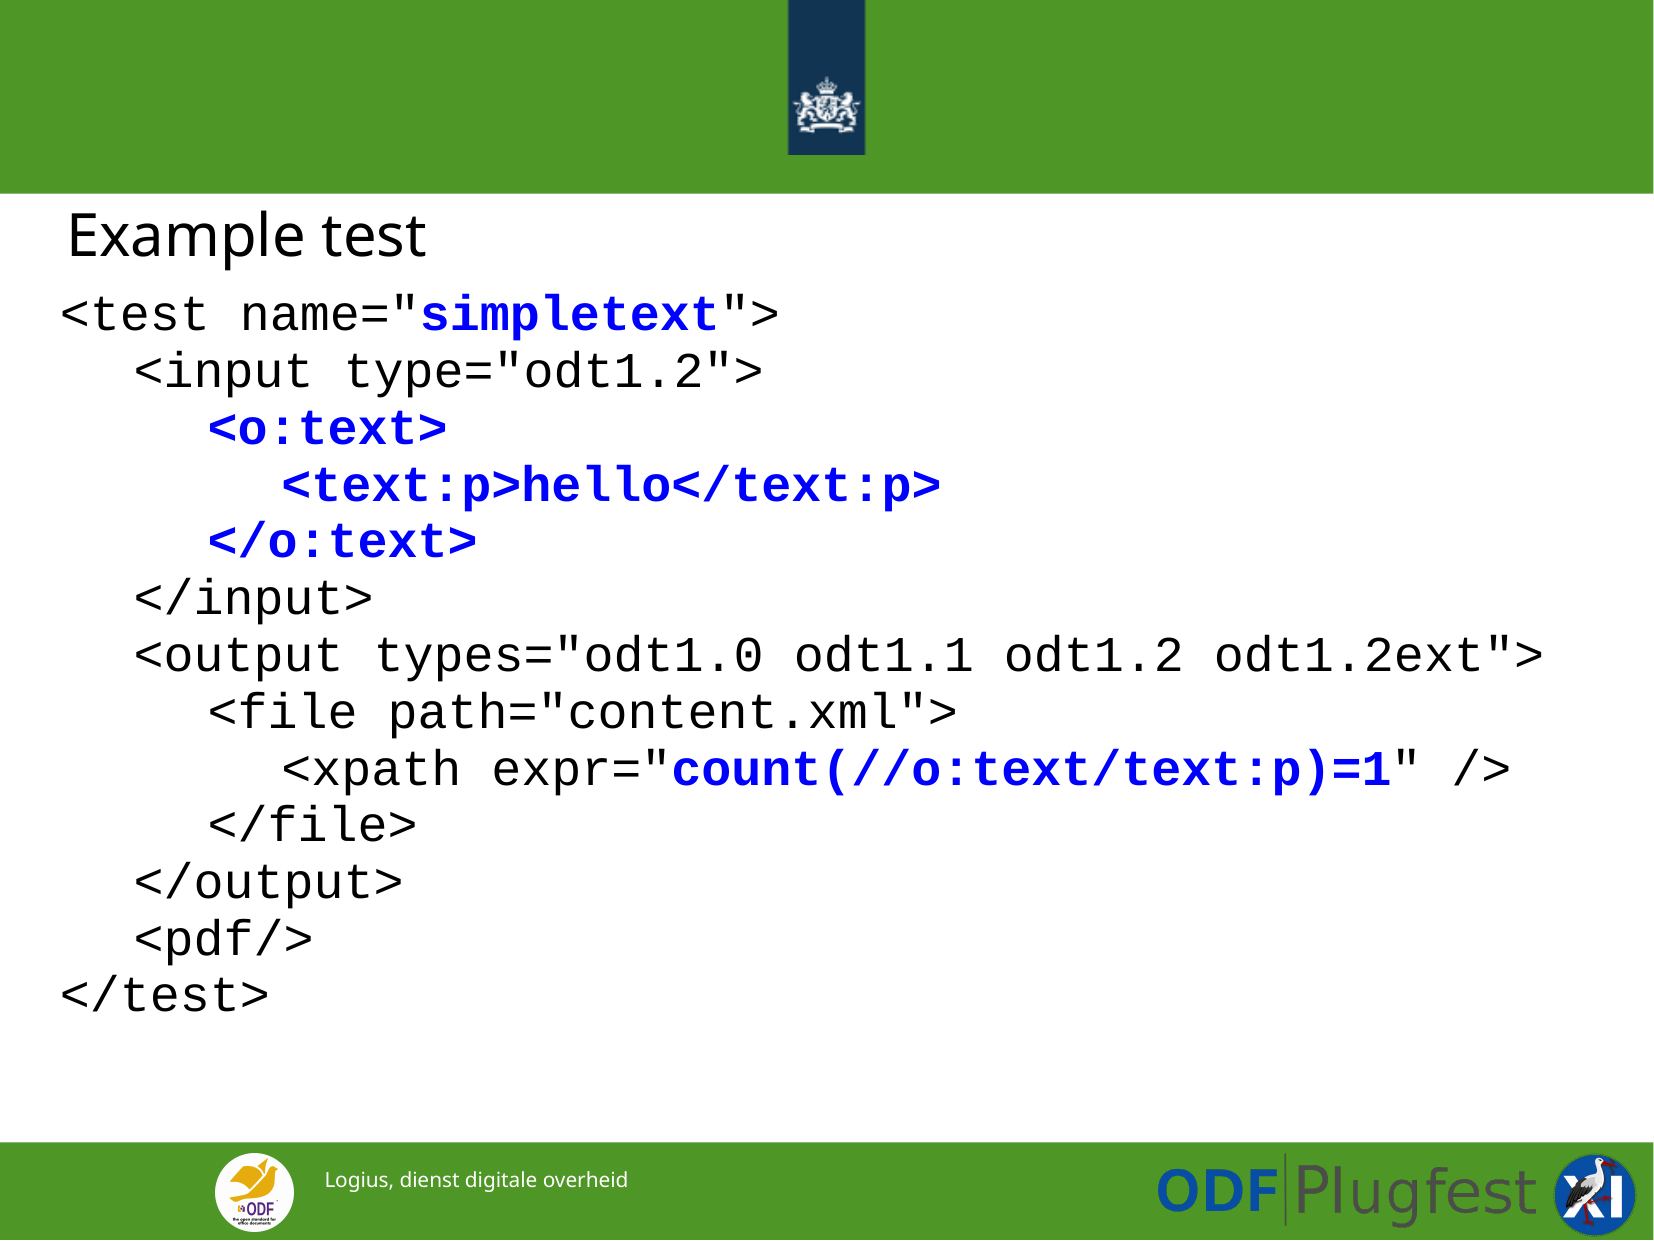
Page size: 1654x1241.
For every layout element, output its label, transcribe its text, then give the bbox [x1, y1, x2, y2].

picture [1158, 1153, 1654, 1237]
picture [215, 1156, 294, 1232]
title Example test [66, 181, 1486, 225]
text_box <test name="simpletext"> <input type="odt1.2"> <o:text> <text:p>hello</text:p> </o:text> </input> <output types="odt1.0 odt1.1 odt1.2 odt1.2ext"> <file path="content.xml"> <xpath expr="count(//o:text/text:p)=1" /> </file> </output> <pdf/> </test> [45, 225, 1621, 1156]
picture [0, 0, 1654, 155]
